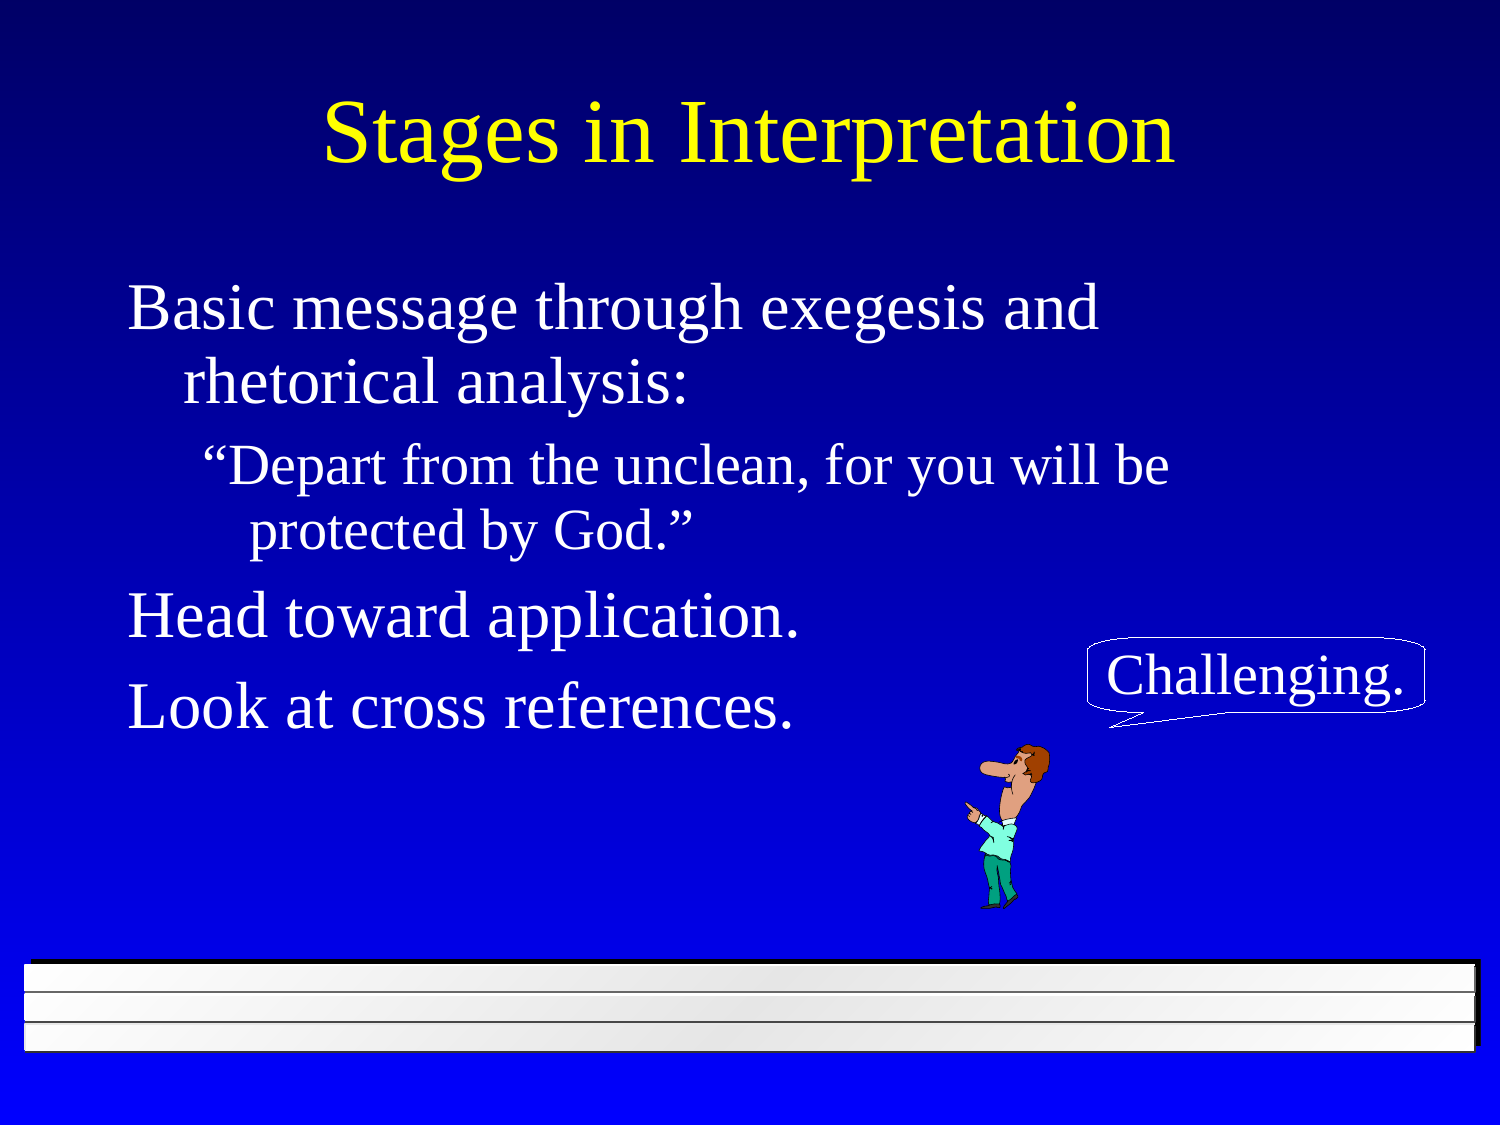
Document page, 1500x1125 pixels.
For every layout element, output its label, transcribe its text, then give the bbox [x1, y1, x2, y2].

text_box Challenging. [1087, 637, 1426, 728]
list Basic message through exegesis and rhetorical analysis: “Depart from the unclean, for you will be protected by God.” Head toward application. Look at cross references. [112, 262, 1388, 938]
title Stages in Interpretation [112, 37, 1388, 225]
chart [964, 743, 1051, 910]
